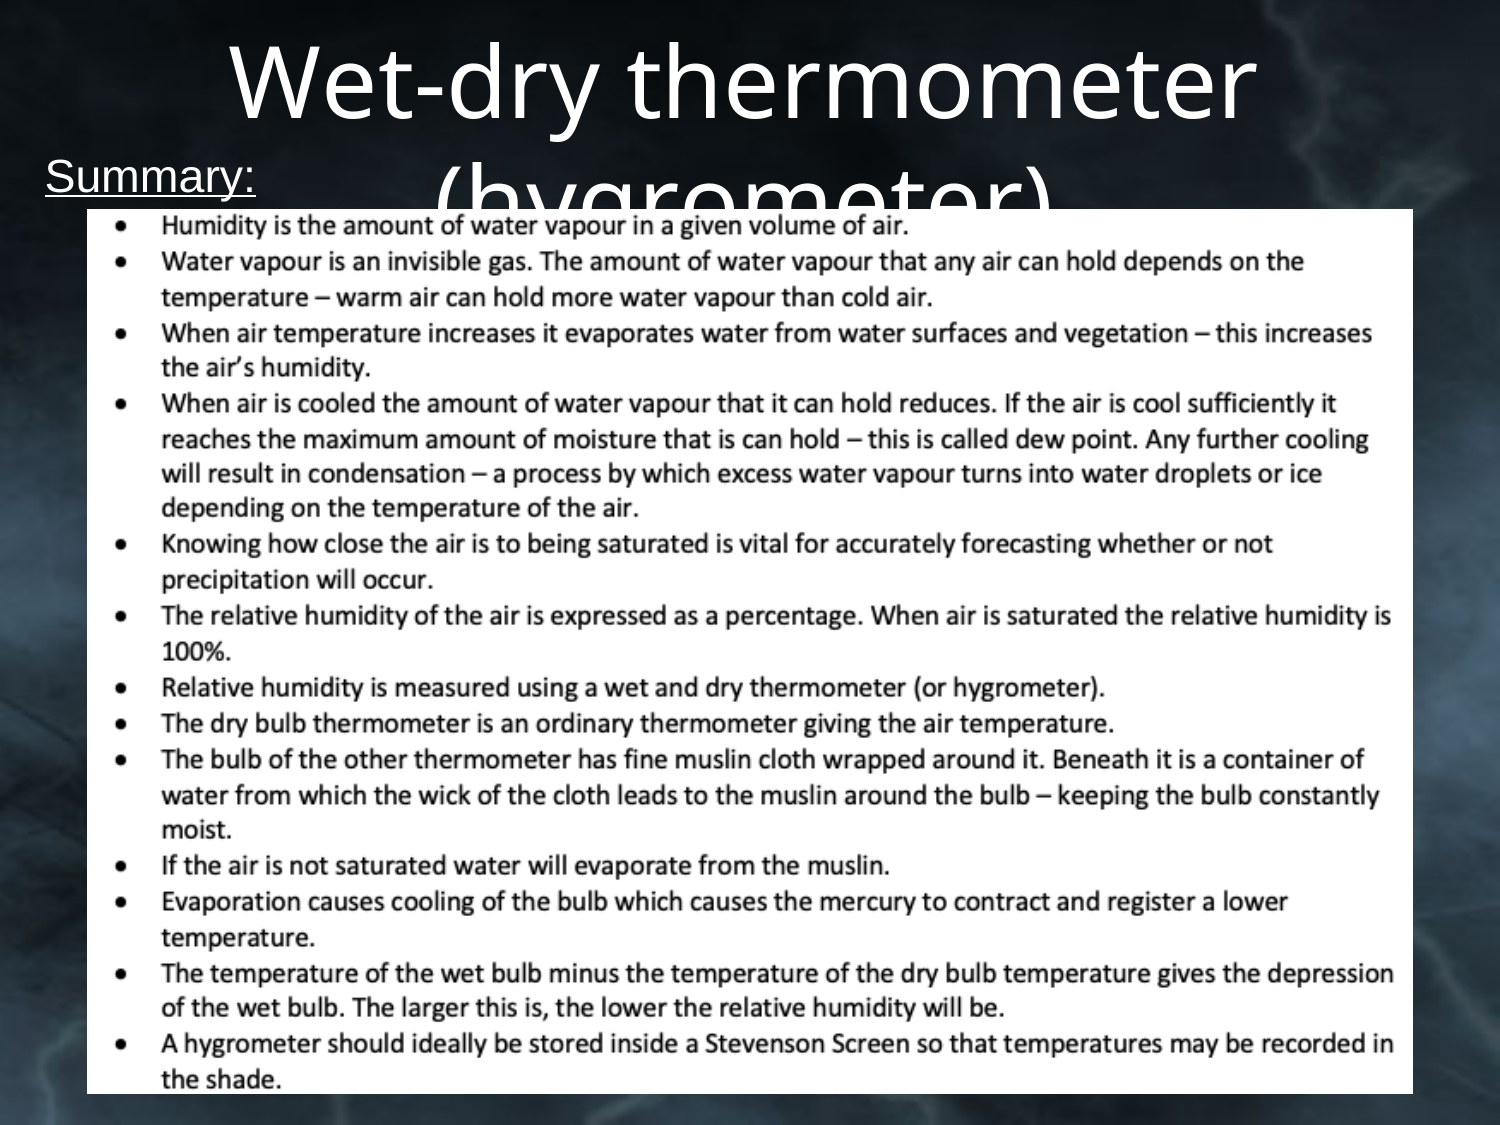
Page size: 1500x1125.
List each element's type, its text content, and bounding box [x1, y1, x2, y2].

list Summary: [29, 138, 1459, 210]
picture [87, 209, 1413, 1095]
title Wet-dry thermometer (hygrometer) [29, 10, 1459, 138]
